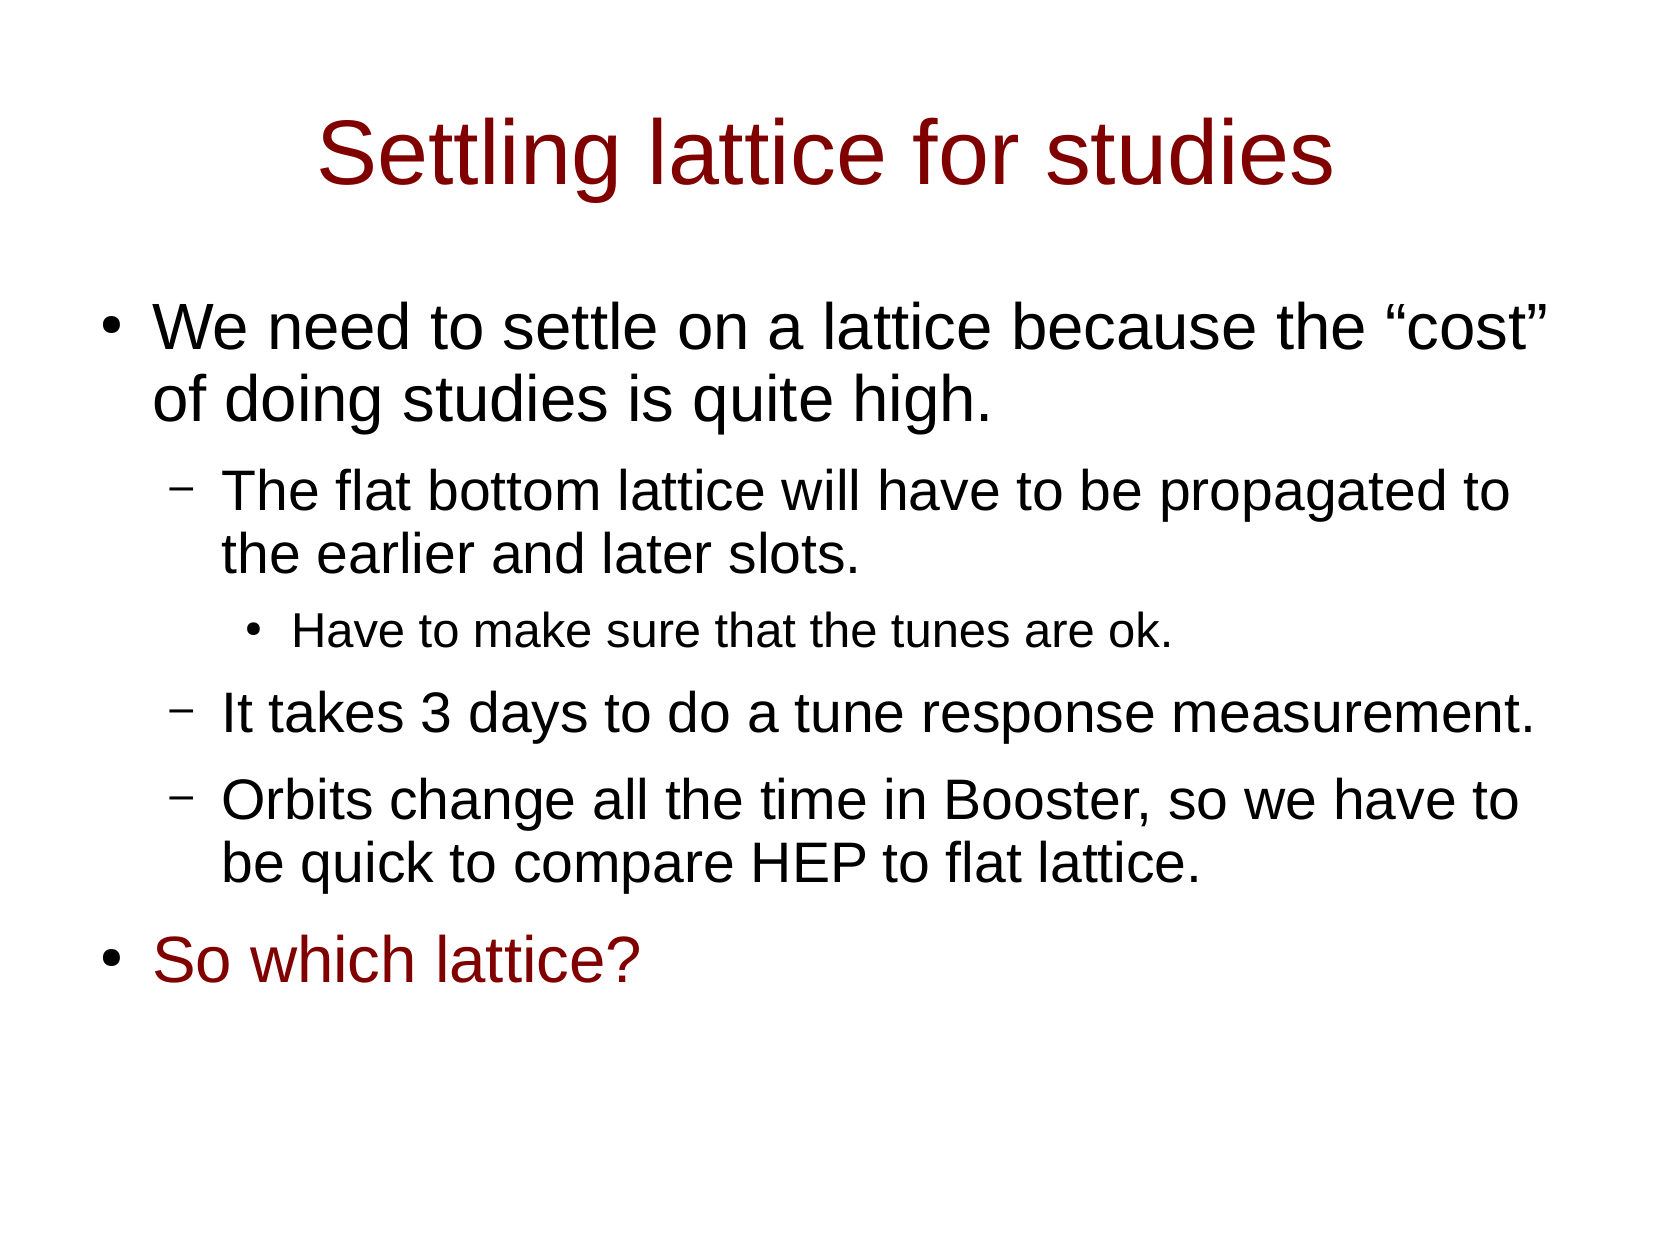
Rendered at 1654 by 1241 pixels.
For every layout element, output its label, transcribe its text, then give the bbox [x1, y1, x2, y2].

title Settling lattice for studies [82, 49, 1571, 257]
list We need to settle on a lattice because the “cost” of doing studies is quite high. The flat bottom lattice will have to be propagated to the earlier and later slots. Have to make sure that the tunes are ok. It takes 3 days to do a tune response measurement. Orbits change all the time in Booster, so we have to be quick to compare HEP to flat lattice. So which lattice? [82, 290, 1571, 1010]
